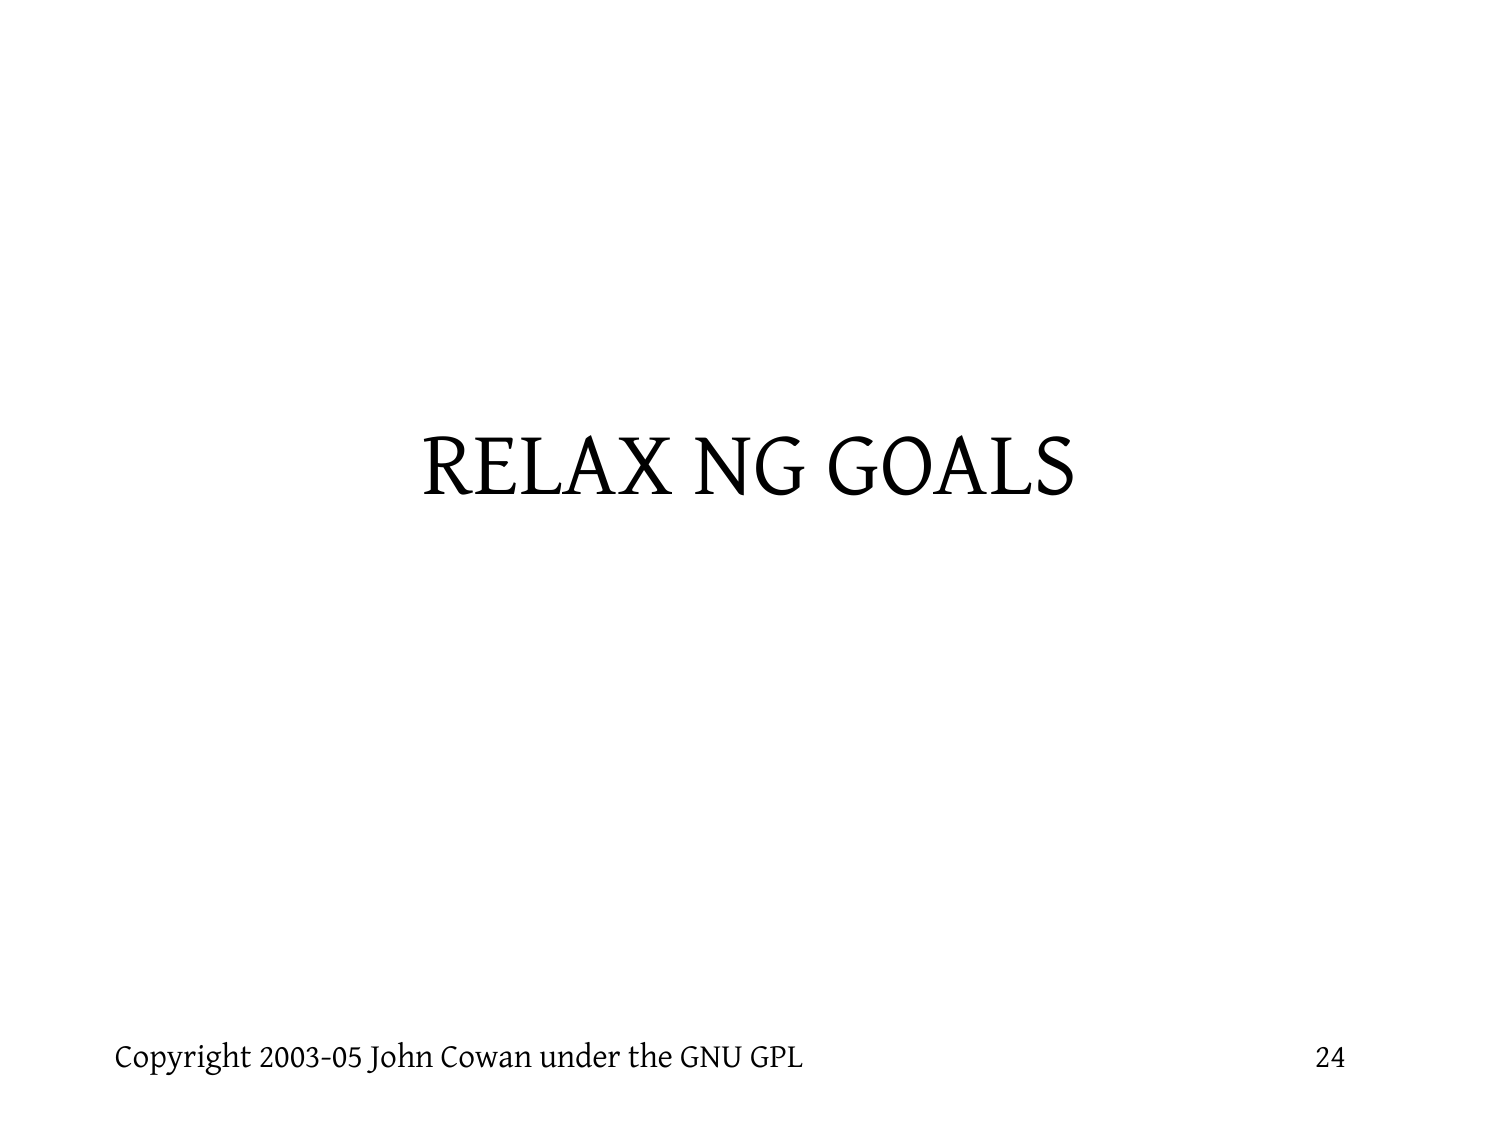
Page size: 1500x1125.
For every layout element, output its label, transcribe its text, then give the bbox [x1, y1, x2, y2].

title RELAX NG GOALS [112, 375, 1388, 563]
